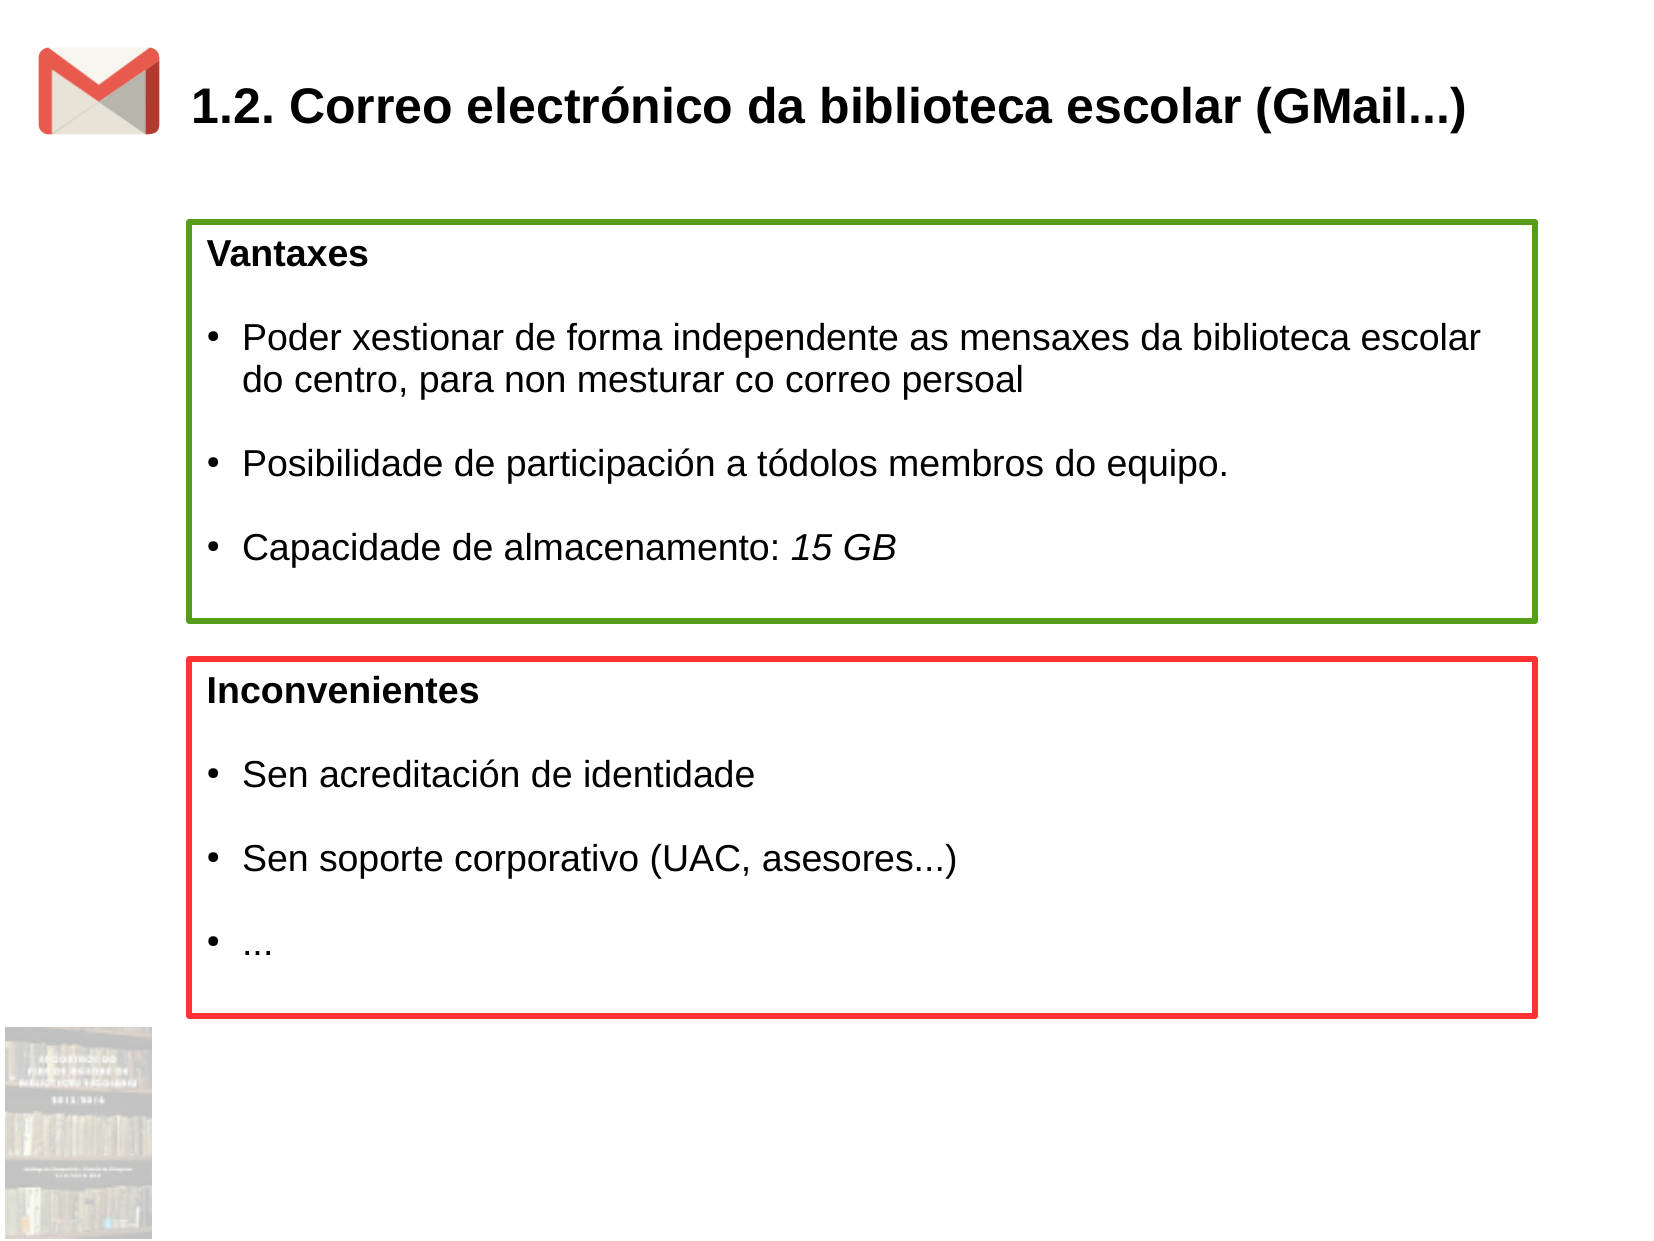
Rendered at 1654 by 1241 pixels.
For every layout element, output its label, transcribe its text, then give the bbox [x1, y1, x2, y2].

text_box 1.2. Correo electrónico da biblioteca escolar (GMail...) [177, 70, 1619, 198]
picture [38, 47, 160, 135]
picture [5, 1027, 152, 1239]
text_box Inconvenientes Sen acreditación de identidade Sen soporte corporativo (UAC, asesores...) ... [188, 659, 1536, 1016]
text_box Vantaxes Poder xestionar de forma independente as mensaxes da biblioteca escolar do centro, para non mesturar co correo persoal Posibilidade de participación a tódolos membros do equipo. Capacidade de almacenamento: 15 GB [188, 222, 1536, 621]
